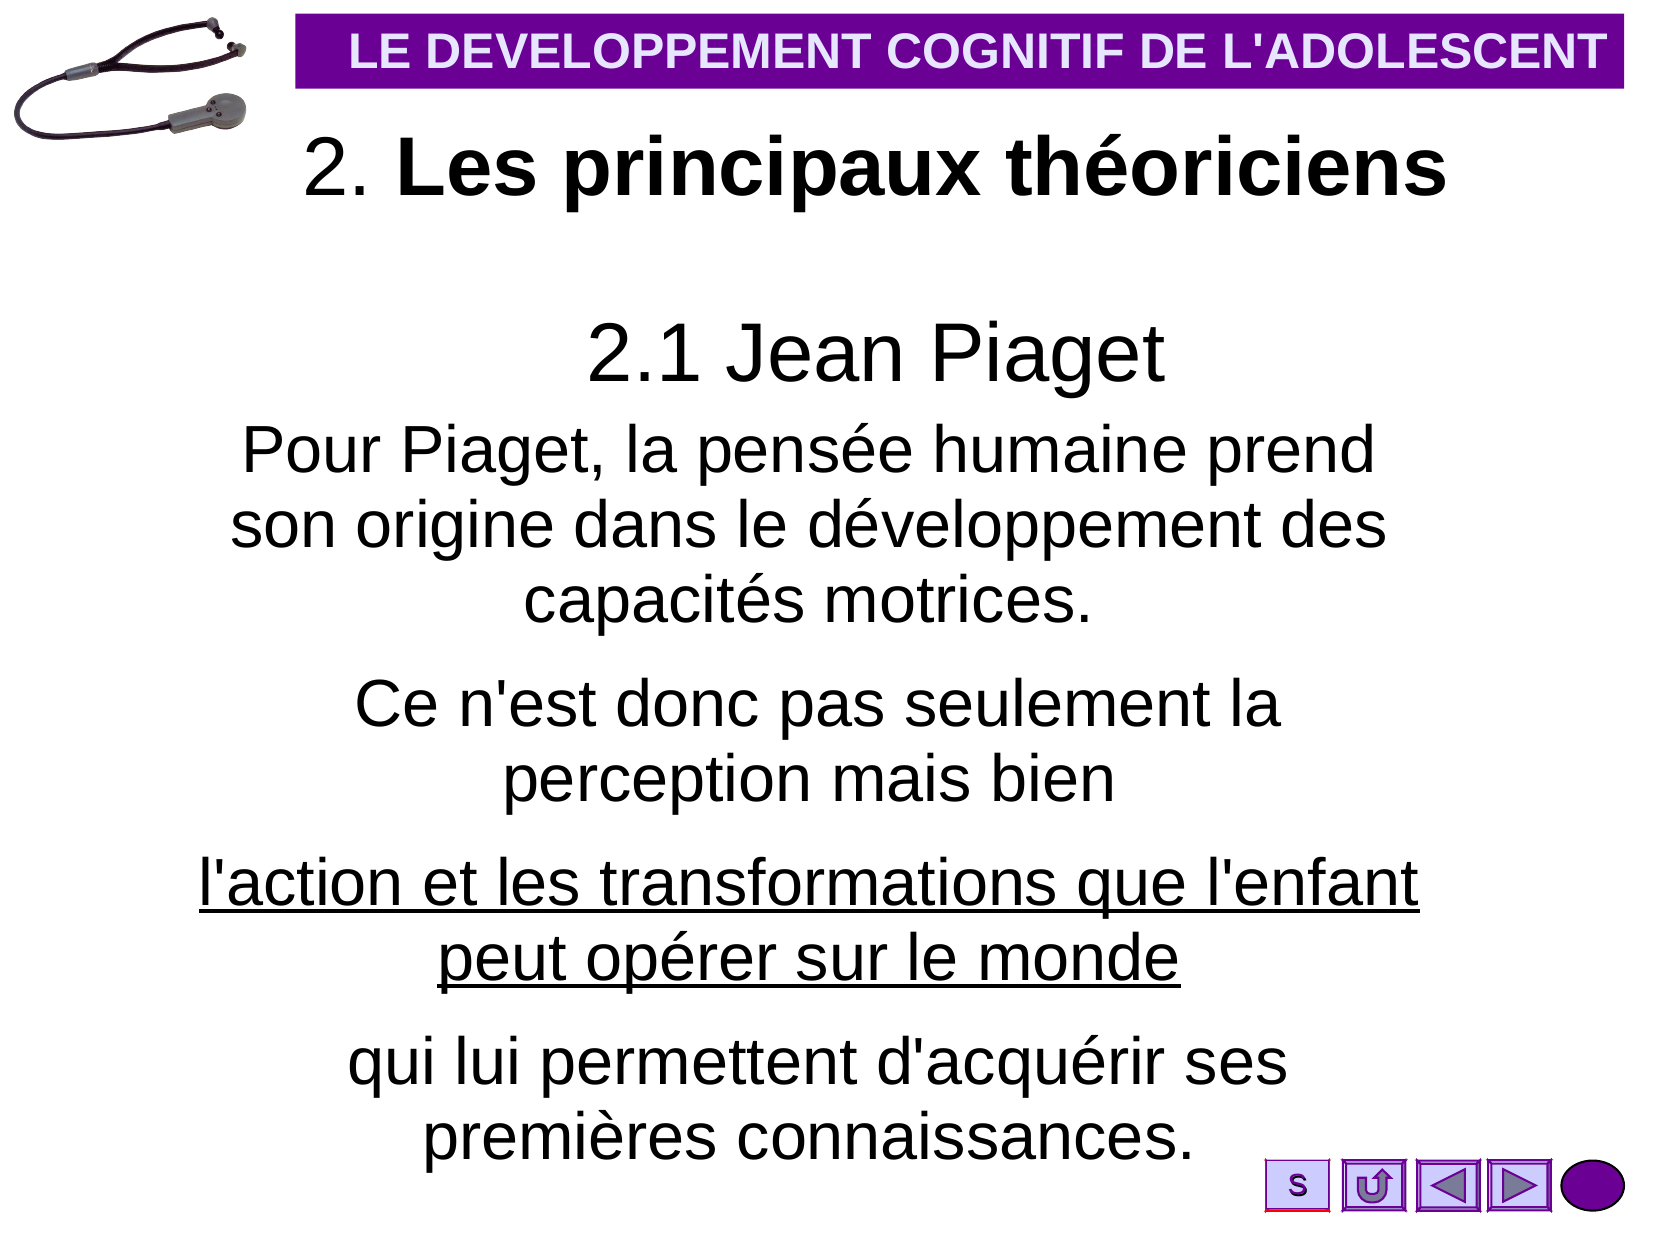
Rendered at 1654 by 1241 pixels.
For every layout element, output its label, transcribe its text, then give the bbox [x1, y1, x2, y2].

list Pour Piaget, la pensée humaine prend son origine dans le développement des capacités motrices. Ce n'est donc pas seulement la perception mais bien l'action et les transformations que l'enfant peut opérer sur le monde qui lui permettent d'acquérir ses premières connaissances. [171, 404, 1447, 1182]
text_box LE DEVELOPPEMENT COGNITIF DE L'ADOLESCENT [295, 13, 1625, 89]
picture [8, 8, 260, 153]
text_box [1561, 1160, 1625, 1211]
text_box 2. Les principaux théoriciens 2.1 Jean Piaget [287, 112, 1466, 407]
